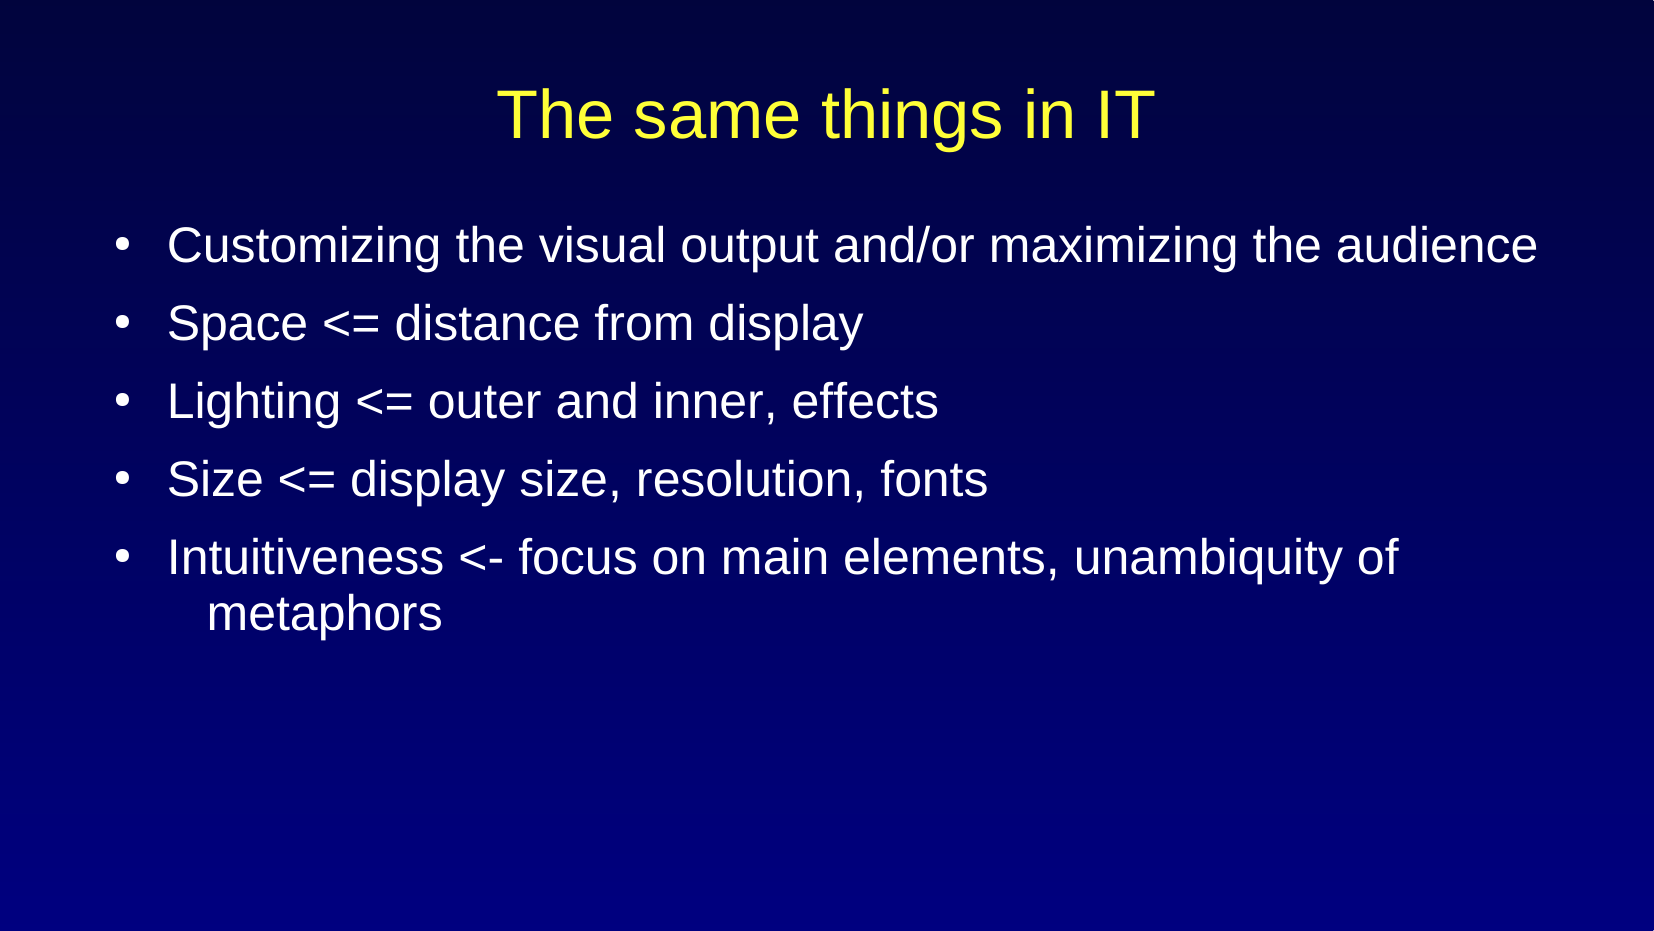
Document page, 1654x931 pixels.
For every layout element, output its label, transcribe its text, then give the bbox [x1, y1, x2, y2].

list Customizing the visual output and/or maximizing the audience Space <= distance from display Lighting <= outer and inner, effects Size <= display size, resolution, fonts Intuitiveness <- focus on main elements, unambiquity of metaphors [82, 217, 1571, 758]
title The same things in IT [82, 37, 1571, 193]
